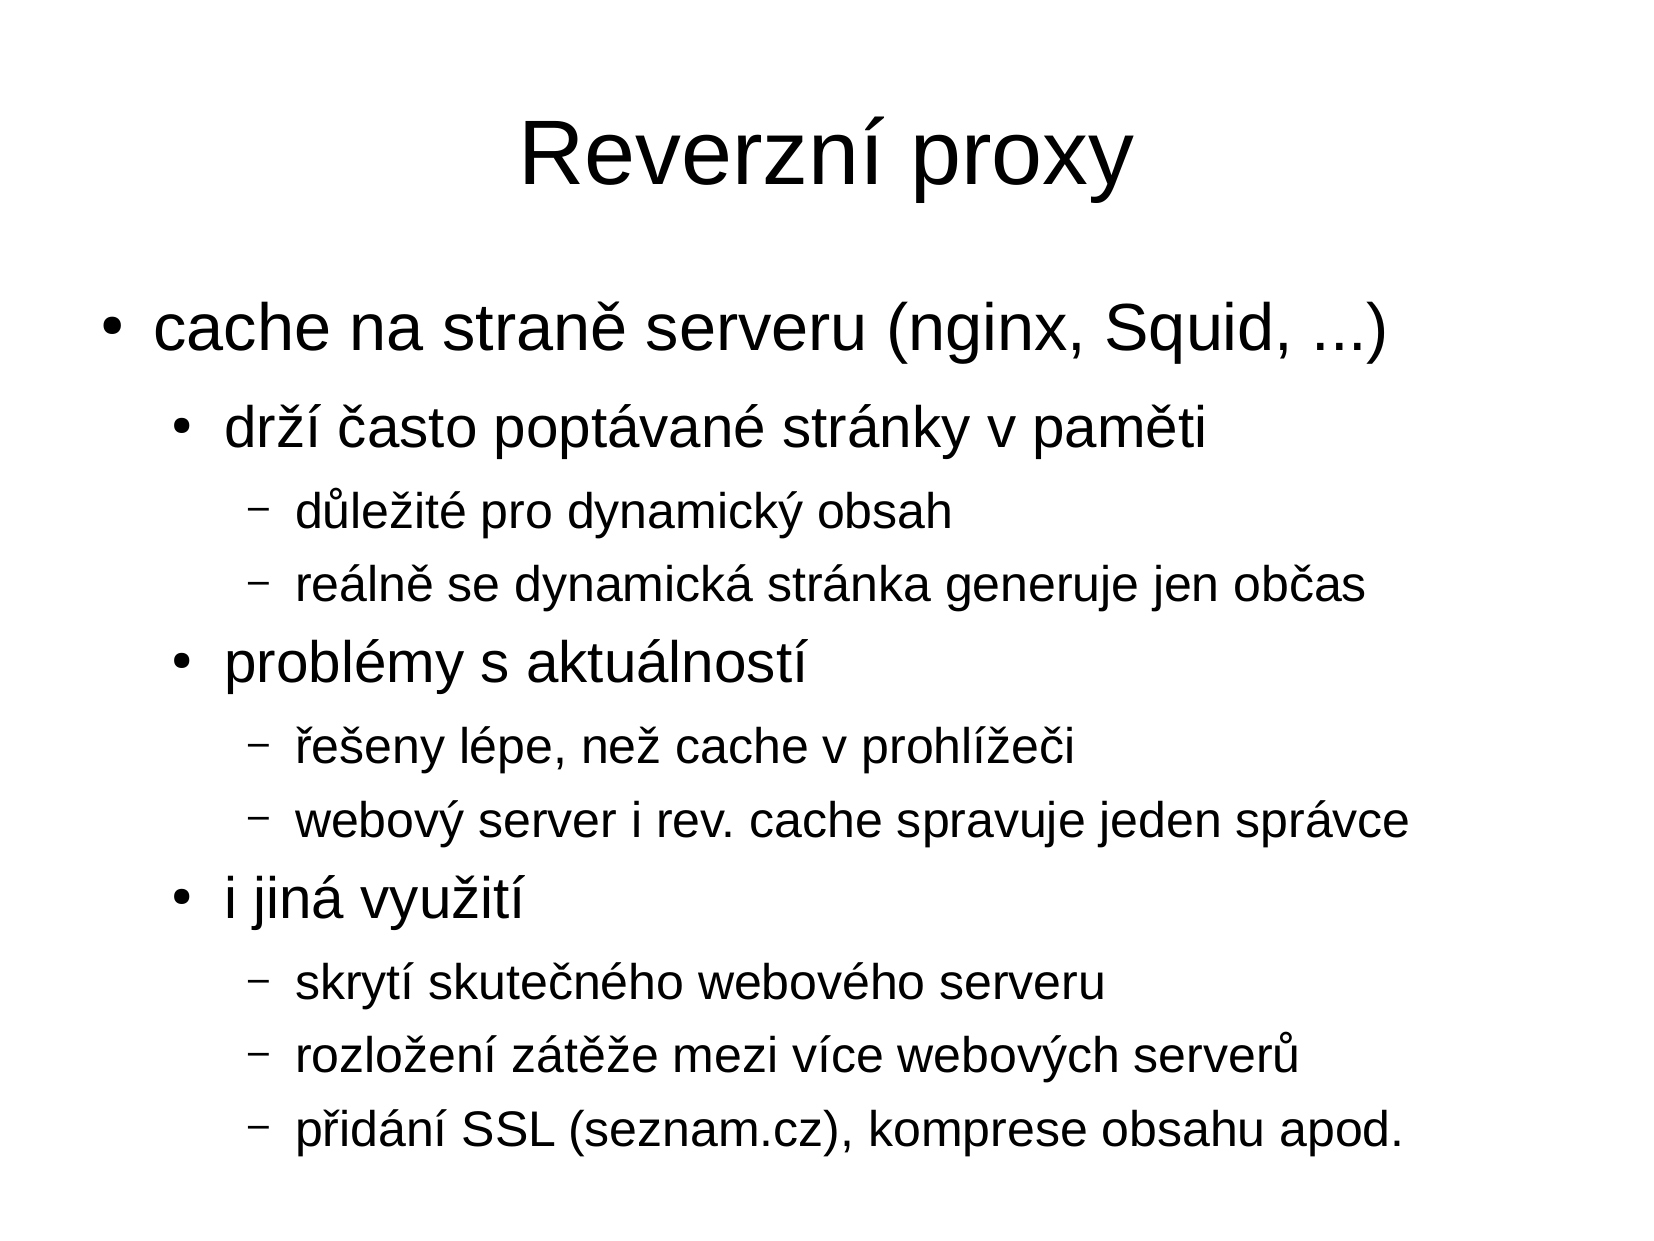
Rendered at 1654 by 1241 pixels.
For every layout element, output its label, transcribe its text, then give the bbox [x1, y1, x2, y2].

list cache na straně serveru (nginx, Squid, ...) drží často poptávané stránky v paměti důležité pro dynamický obsah reálně se dynamická stránka generuje jen občas problémy s aktuálností řešeny lépe, než cache v prohlížeči webový server i rev. cache spravuje jeden správce i jiná využití skrytí skutečného webového serveru rozložení zátěže mezi více webových serverů přidání SSL (seznam.cz), komprese obsahu apod. [82, 290, 1571, 1176]
title Reverzní proxy [82, 49, 1571, 257]
